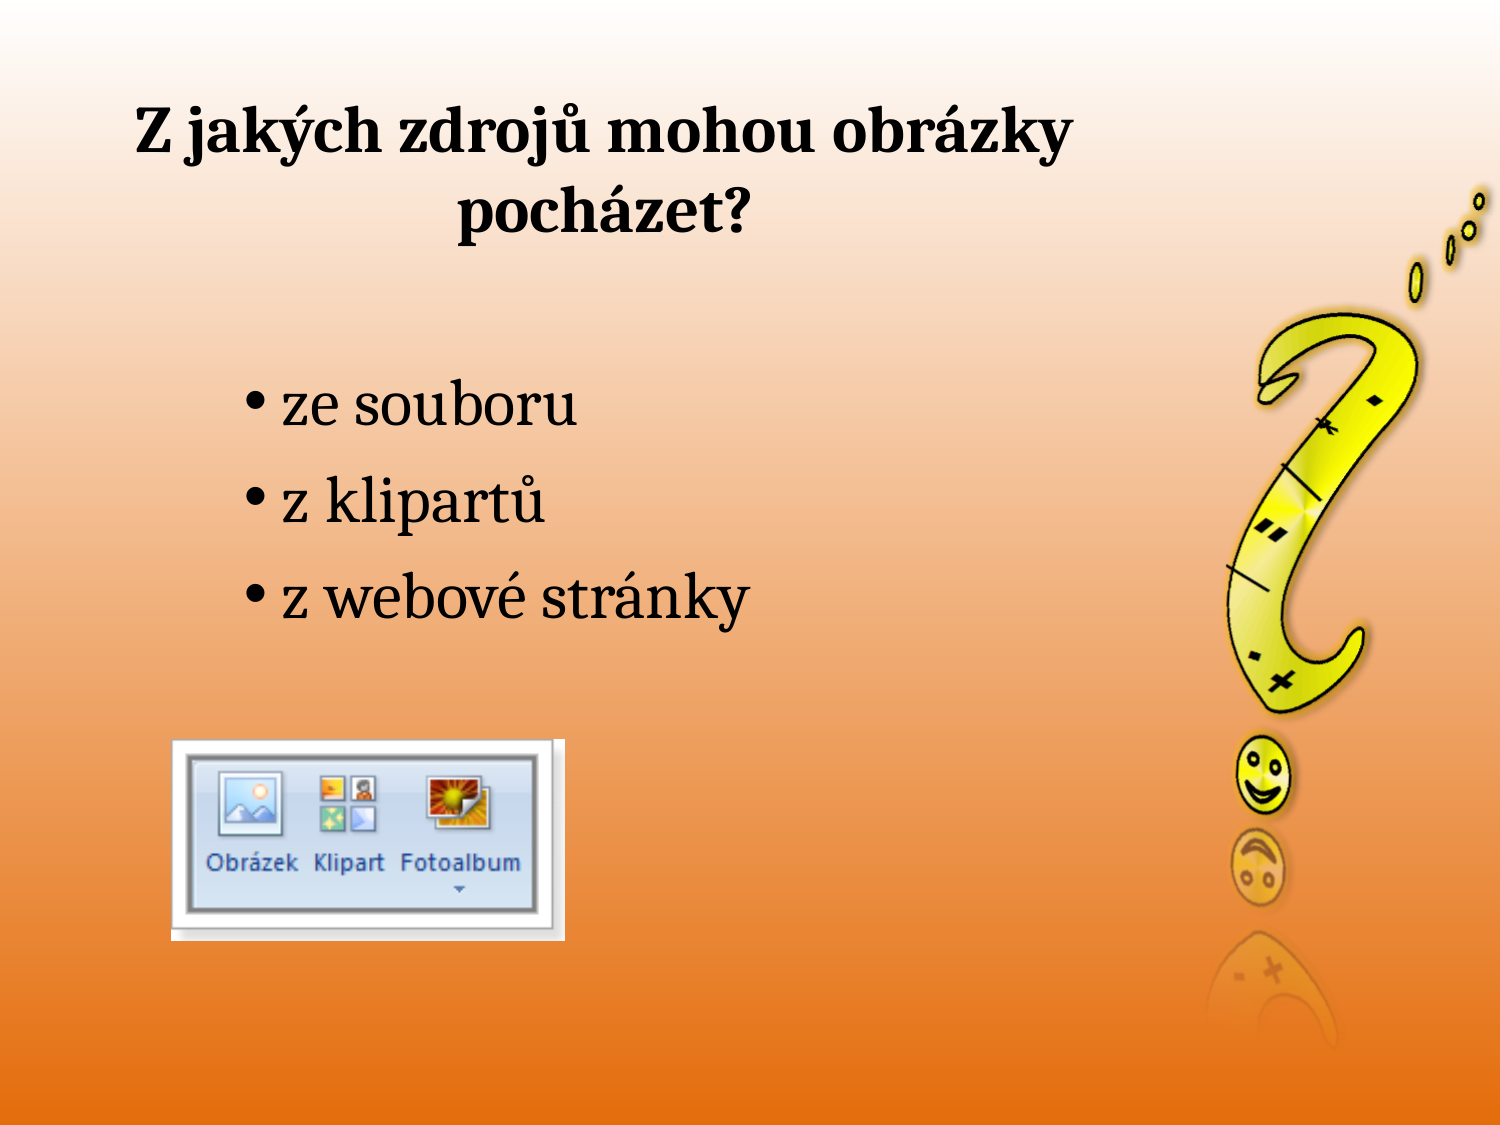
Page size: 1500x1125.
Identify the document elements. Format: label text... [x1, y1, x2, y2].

picture [171, 739, 565, 941]
picture [1171, 160, 1500, 1125]
list Z jakých zdrojů mohou obrázky pocházet? ze souboru z klipartů z webové stránky [0, 78, 1211, 821]
